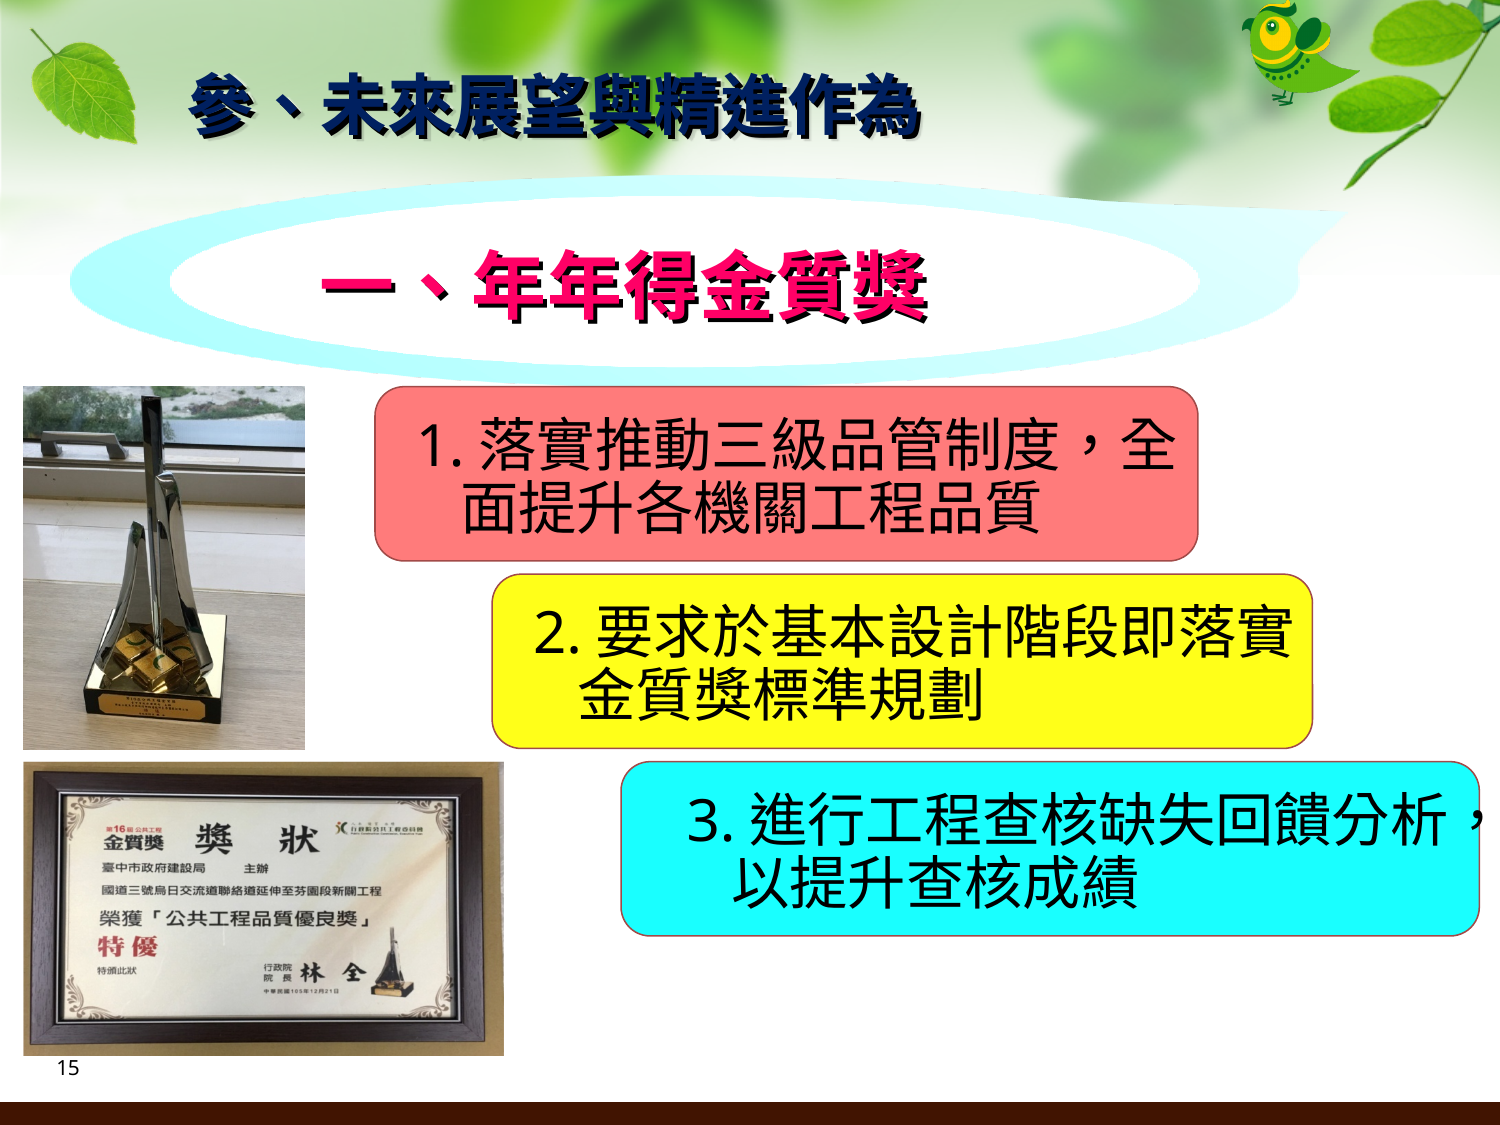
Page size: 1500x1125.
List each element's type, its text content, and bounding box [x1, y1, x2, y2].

text_box 3.進行工程查核缺失回饋分析，以提升查核成績 [669, 773, 1500, 931]
text_box [375, 386, 1192, 561]
text_box [621, 761, 1474, 936]
text_box 15 [41, 1056, 129, 1099]
text_box [492, 574, 1307, 749]
title 參、未來展望與精進作為 [53, 42, 1055, 165]
picture [23, 761, 504, 1056]
text_box 一、年年得金質獎 [305, 246, 1043, 336]
text_box 1.落實推動三級品管制度，全面提升各機關工程品質 [398, 398, 1204, 556]
text_box 2.要求於基本設計階段即落實金質獎標準規劃 [516, 586, 1320, 743]
picture [23, 175, 1348, 751]
